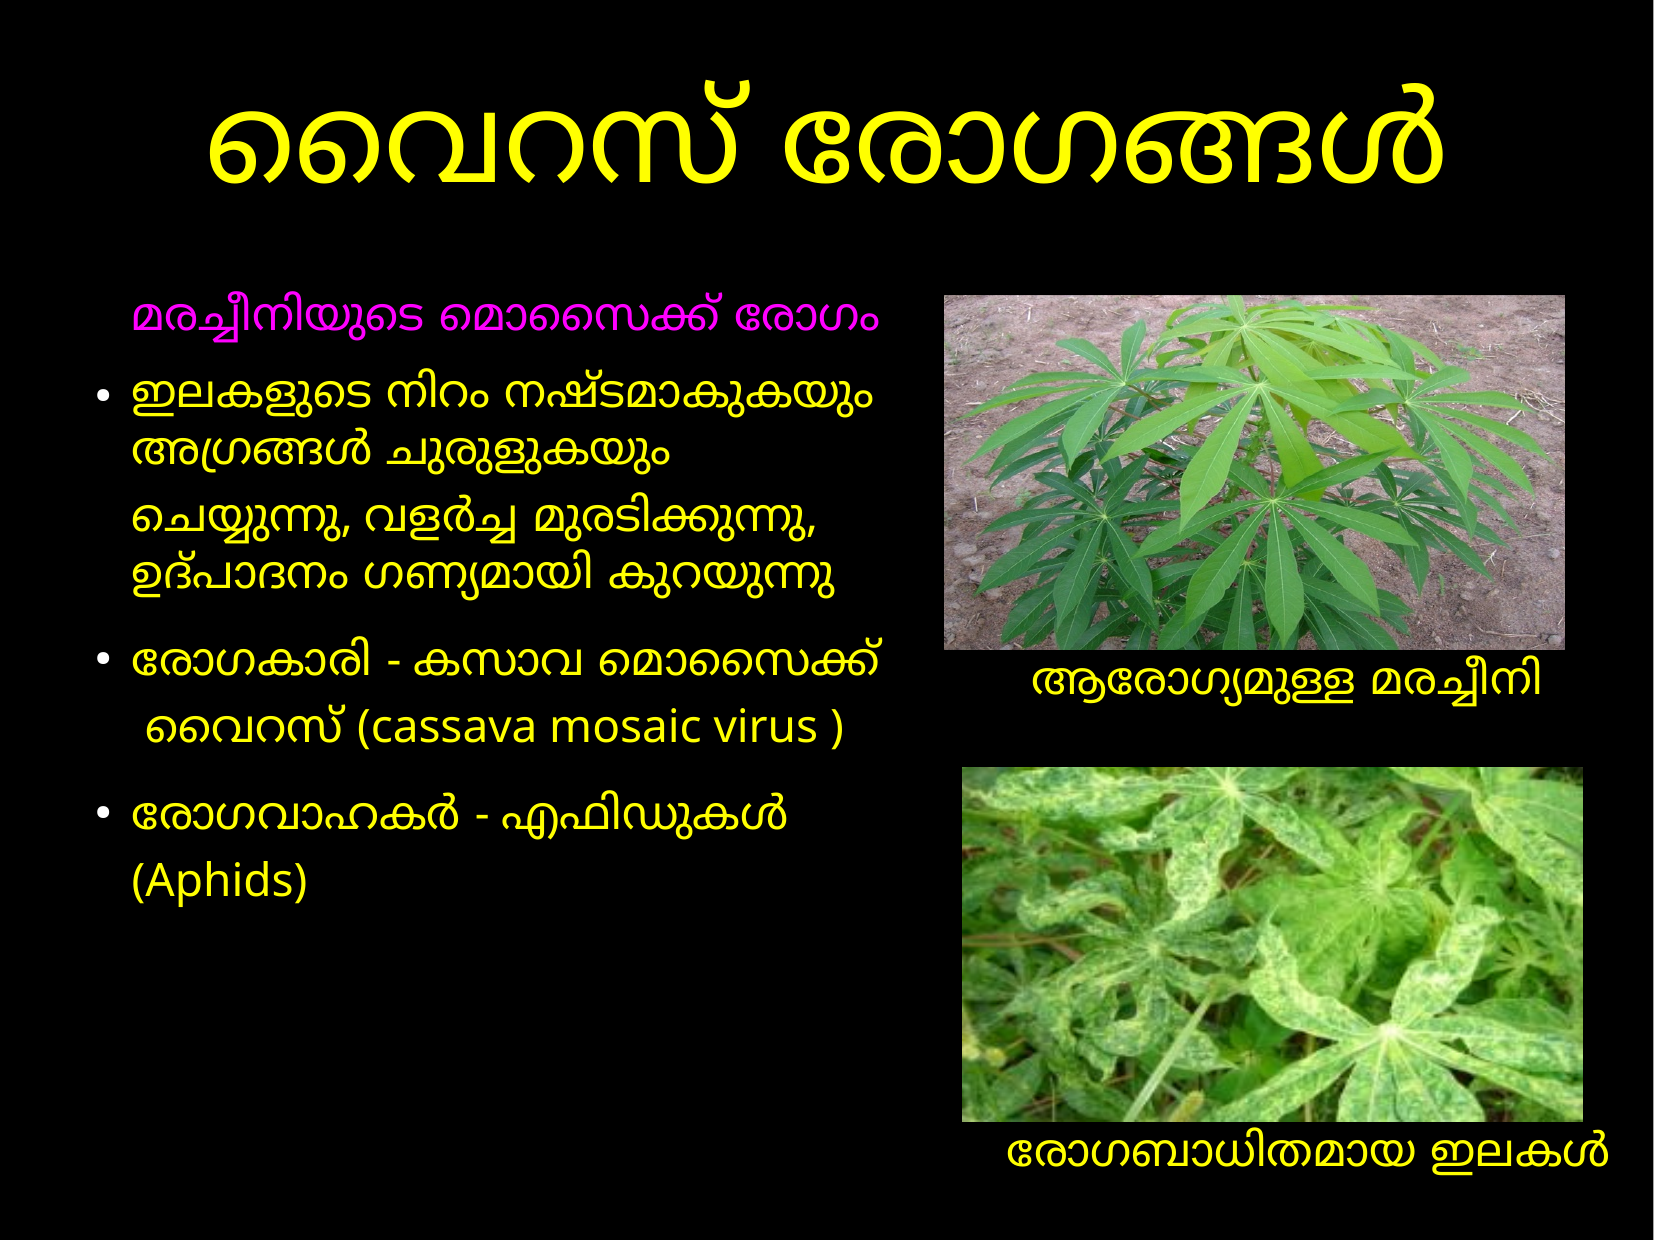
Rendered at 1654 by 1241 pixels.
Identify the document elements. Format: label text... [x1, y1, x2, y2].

picture [962, 767, 1583, 1123]
text_box രോഗബാധിതമായ ഇലകള്‍ [992, 1123, 1499, 1185]
picture [944, 295, 1565, 650]
title വൈറസ് രോഗങ്ങള്‍ [82, 49, 1571, 257]
text_box ആരോഗ്യമുള്ള മരച്ചീനി [1016, 650, 1445, 727]
list മരച്ചീനിയുടെ മൊസൈക്ക് രോഗം ഇലകളുടെ നിറം നഷ്ടമാകുകയും അഗ്രങ്ങള്‍ ചുരുളുകയും ചെയ്യുന്നു, വളര്‍ച്ച മുരടിക്കുന്നു, ഉദ്പാദനം ഗണ്യമായി കുറയുന്നു രോഗകാരി - കസാവ മൊസൈക്ക് വൈറസ് (cassava mosaic virus ) രോഗവാഹകര്‍ - എഫിഡുകള്‍ (Aphids) [82, 290, 886, 1109]
